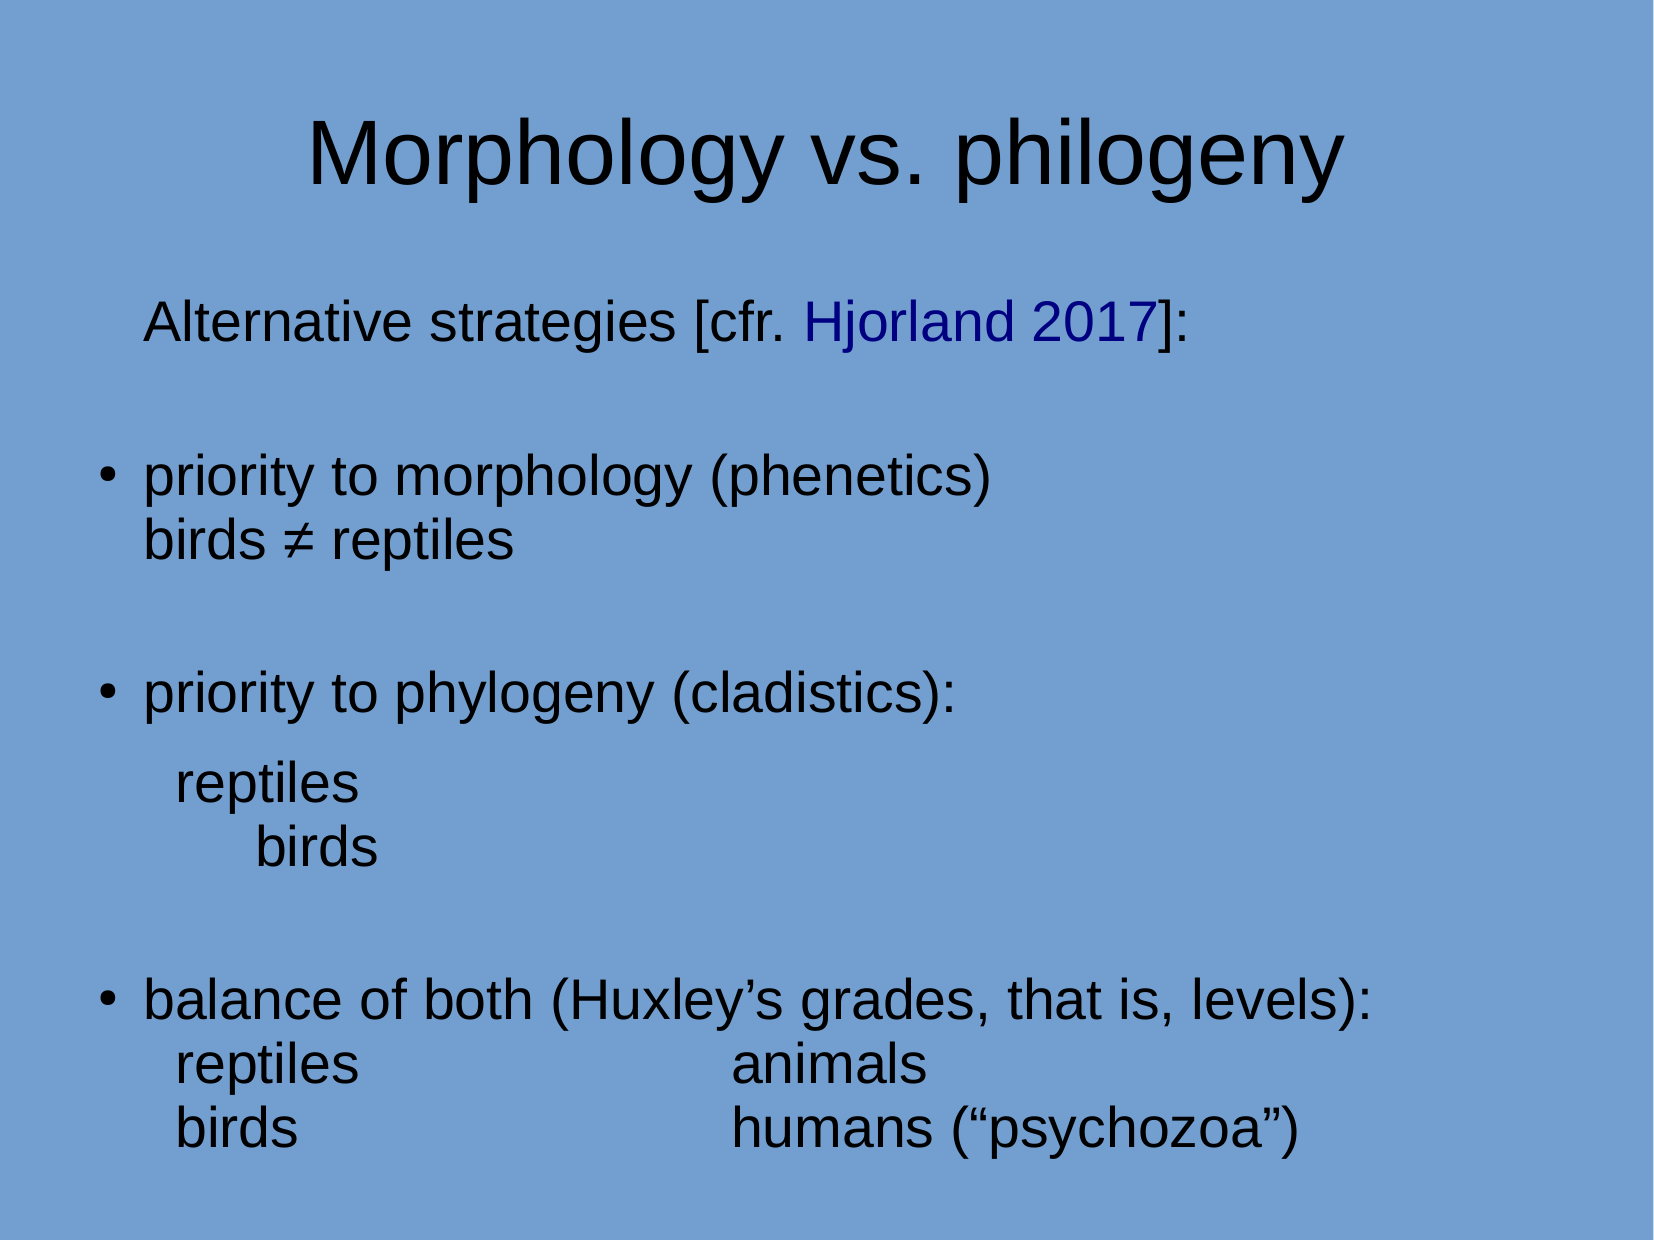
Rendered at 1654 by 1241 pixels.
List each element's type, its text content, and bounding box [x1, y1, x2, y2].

list Alternative strategies [cfr. Hjorland 2017]: priority to morphology (phenetics) birds ≠ reptiles priority to phylogeny (cladistics): reptiles birds balance of both (Huxley’s grades, that is, levels): reptiles animals birds humans (“psychozoa”) [82, 290, 1571, 1170]
title Morphology vs. philogeny [82, 49, 1571, 257]
